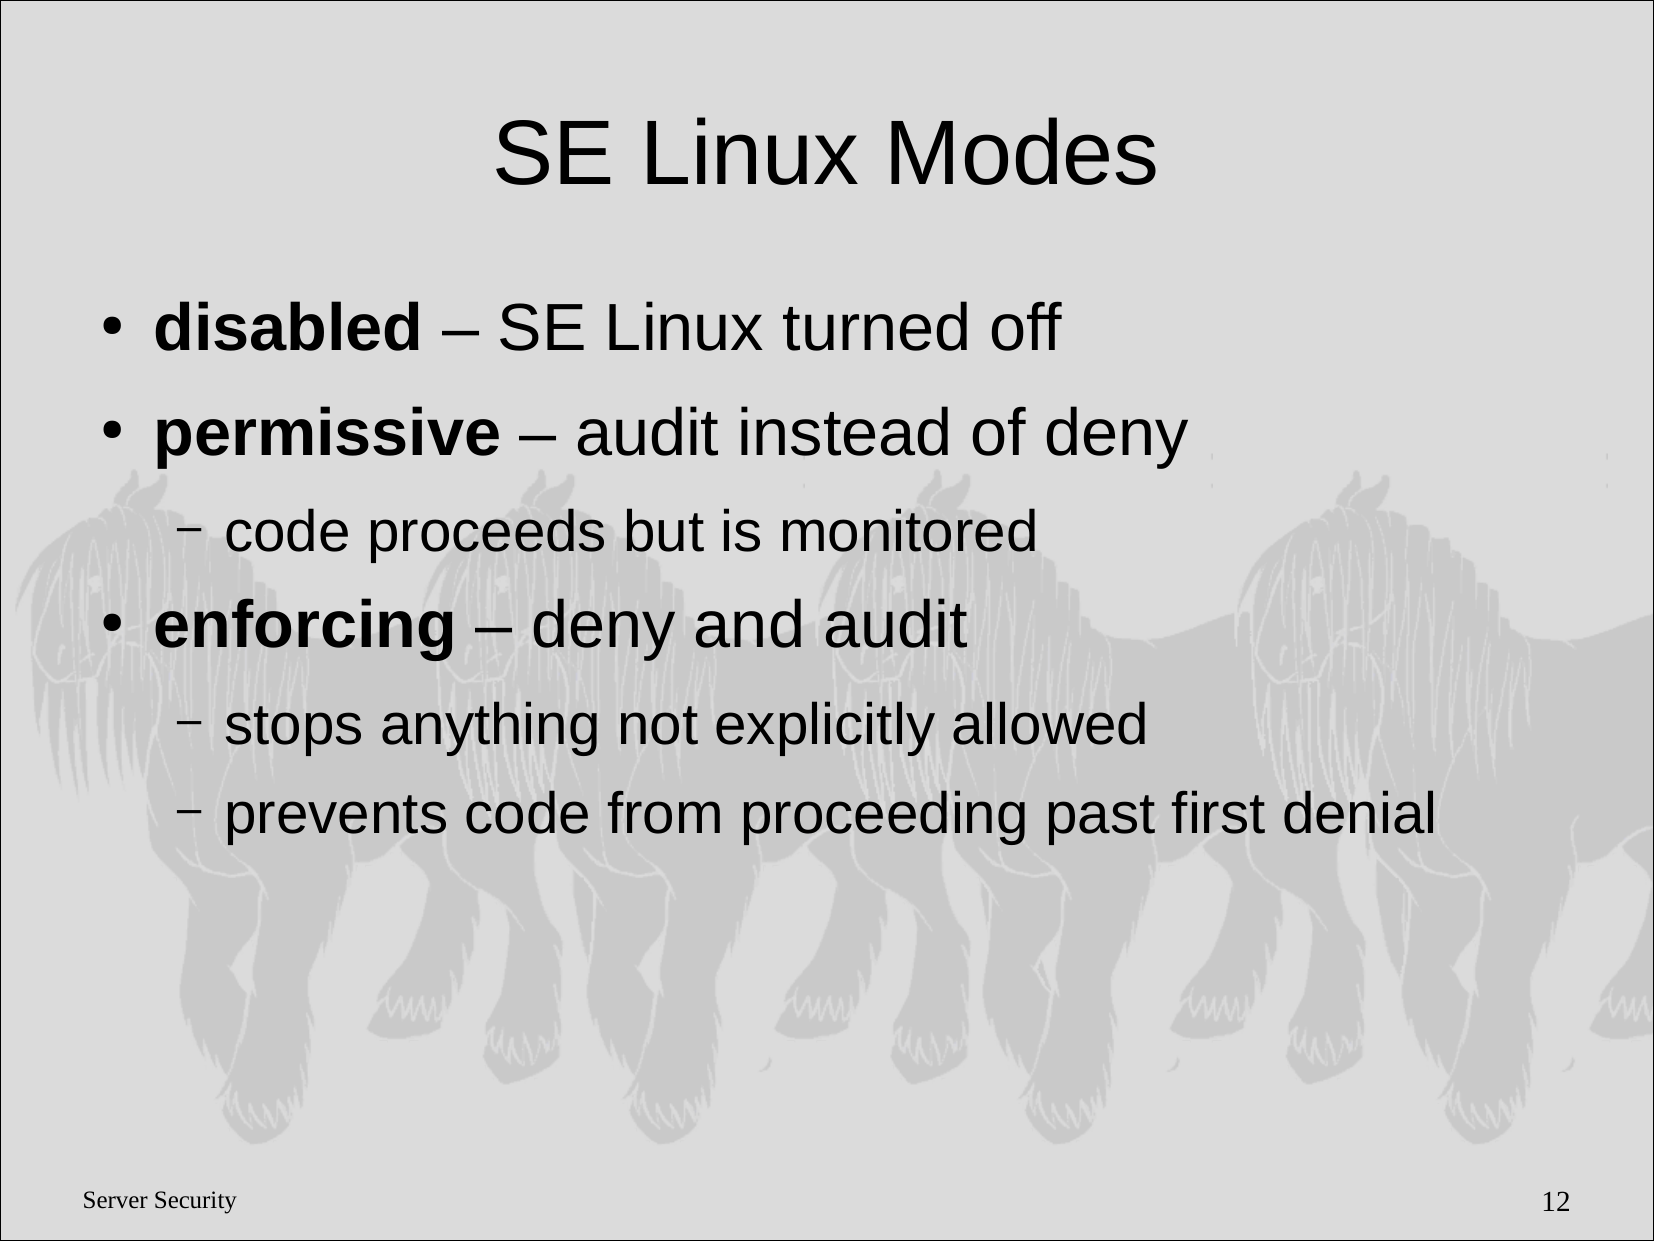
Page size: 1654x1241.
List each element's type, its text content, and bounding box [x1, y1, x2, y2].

list disabled – SE Linux turned off permissive – audit instead of deny code proceeds but is monitored enforcing – deny and audit stops anything not explicitly allowed prevents code from proceeding past first denial [82, 290, 1571, 1094]
title SE Linux Modes [82, 56, 1571, 250]
